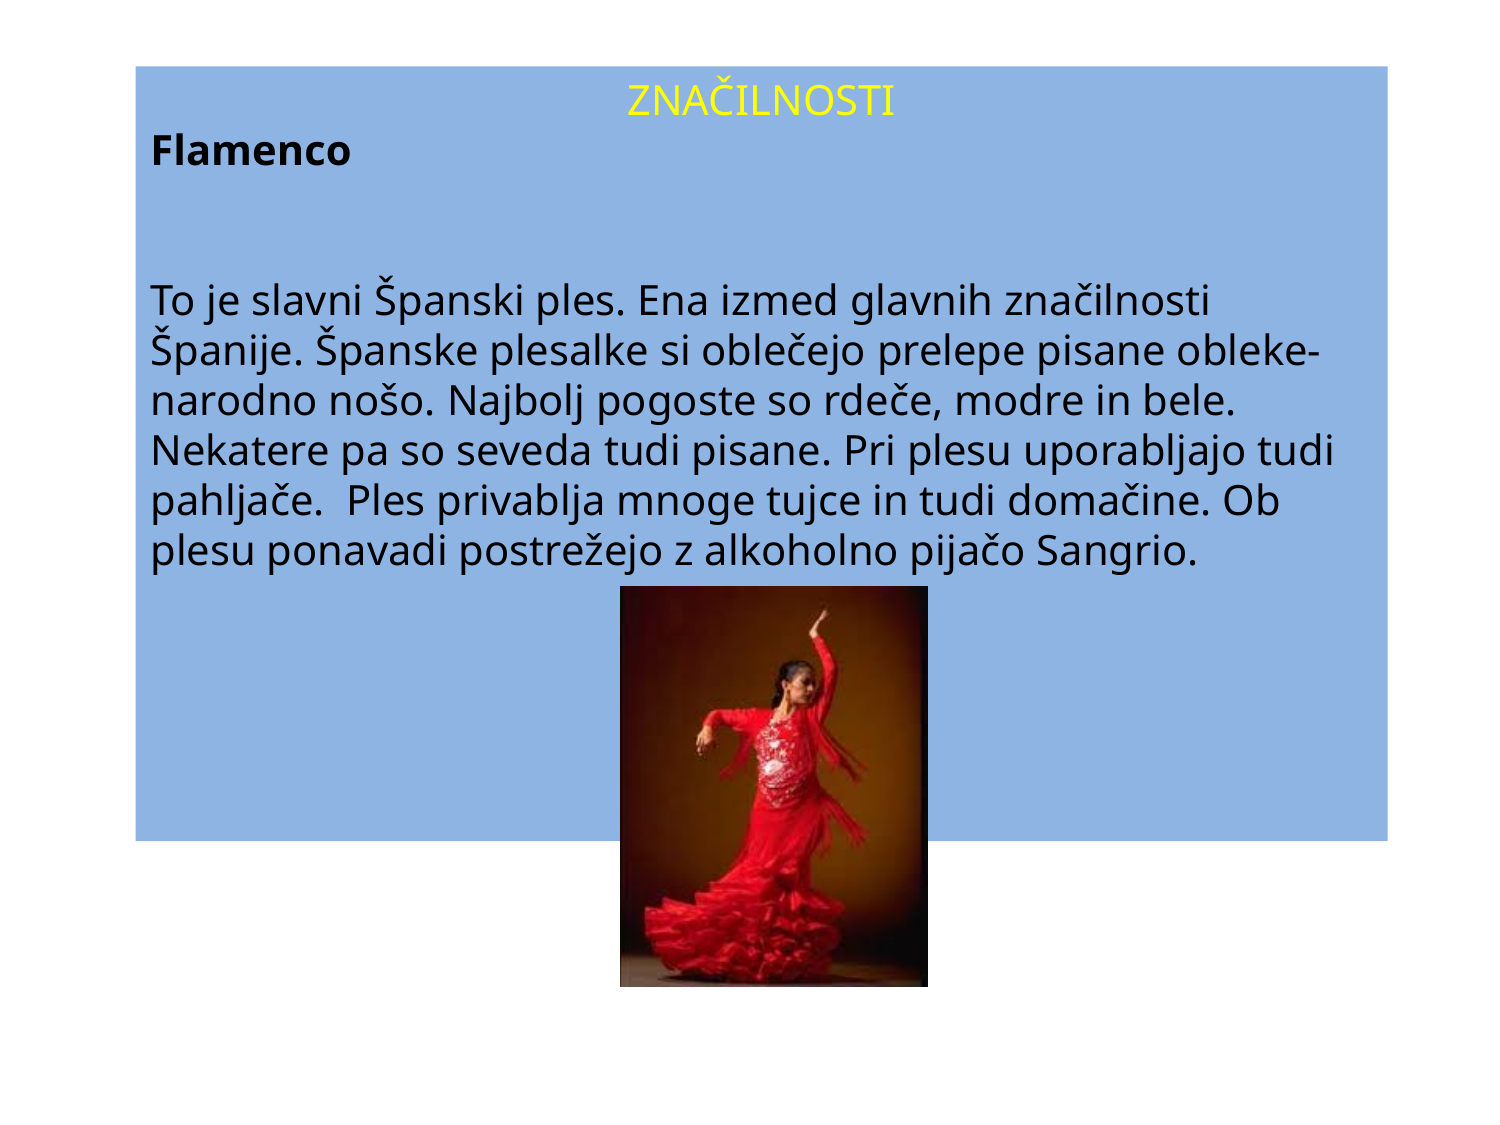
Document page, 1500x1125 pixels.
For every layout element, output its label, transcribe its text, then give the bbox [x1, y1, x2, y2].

picture [620, 586, 928, 987]
text_box ZNAČILNOSTI Flamenco To je slavni Španski ples. Ena izmed glavnih značilnosti Španije. Španske plesalke si oblečejo prelepe pisane obleke-narodno nošo. Najbolj pogoste so rdeče, modre in bele. Nekatere pa so seveda tudi pisane. Pri plesu uporabljajo tudi pahljače. Ples privablja mnoge tujce in tudi domačine. Ob plesu ponavadi postrežejo z alkoholno pijačo Sangrio. [135, 66, 1388, 842]
